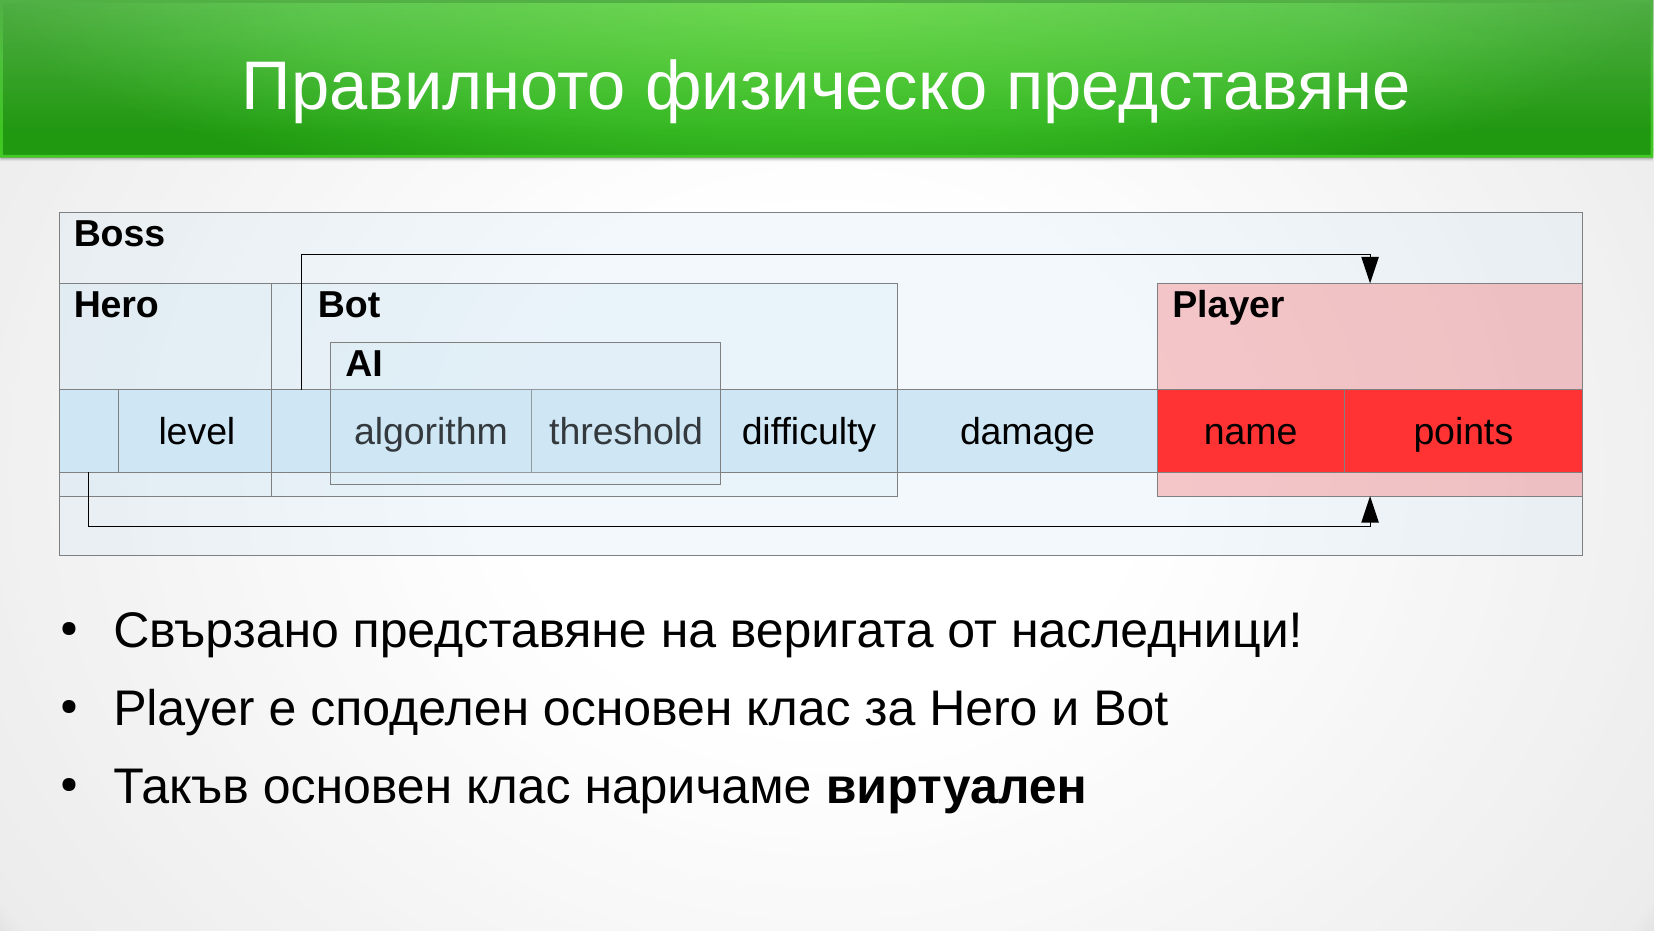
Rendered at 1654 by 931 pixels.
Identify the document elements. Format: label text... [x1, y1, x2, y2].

text_box Bot [271, 283, 301, 389]
text_box damage [897, 389, 1157, 473]
text_box Hero [59, 473, 88, 497]
text_box Boss [302, 255, 1370, 389]
text_box Hero [59, 283, 271, 389]
text_box Player [1157, 283, 1583, 389]
text_box difficulty [721, 389, 897, 473]
text_box AI [330, 342, 721, 485]
title Правилното физическо представяне [82, 37, 1571, 135]
text_box [59, 389, 119, 473]
text_box points [1344, 389, 1583, 473]
text_box name [1157, 389, 1344, 473]
text_box Boss [59, 212, 1583, 283]
text_box Hero [89, 473, 271, 497]
text_box [271, 389, 330, 473]
text_box Boss [59, 497, 1583, 556]
text_box Player [1157, 473, 1583, 497]
text_box Bot [302, 283, 898, 389]
text_box Boss [89, 473, 1370, 525]
text_box Bot [271, 473, 898, 497]
list Свързано представяне на веригата от наследници! Player е споделен основен клас за Hero и Bot Такъв основен клас наричаме виртуален [42, 602, 1595, 851]
text_box level [119, 389, 271, 473]
